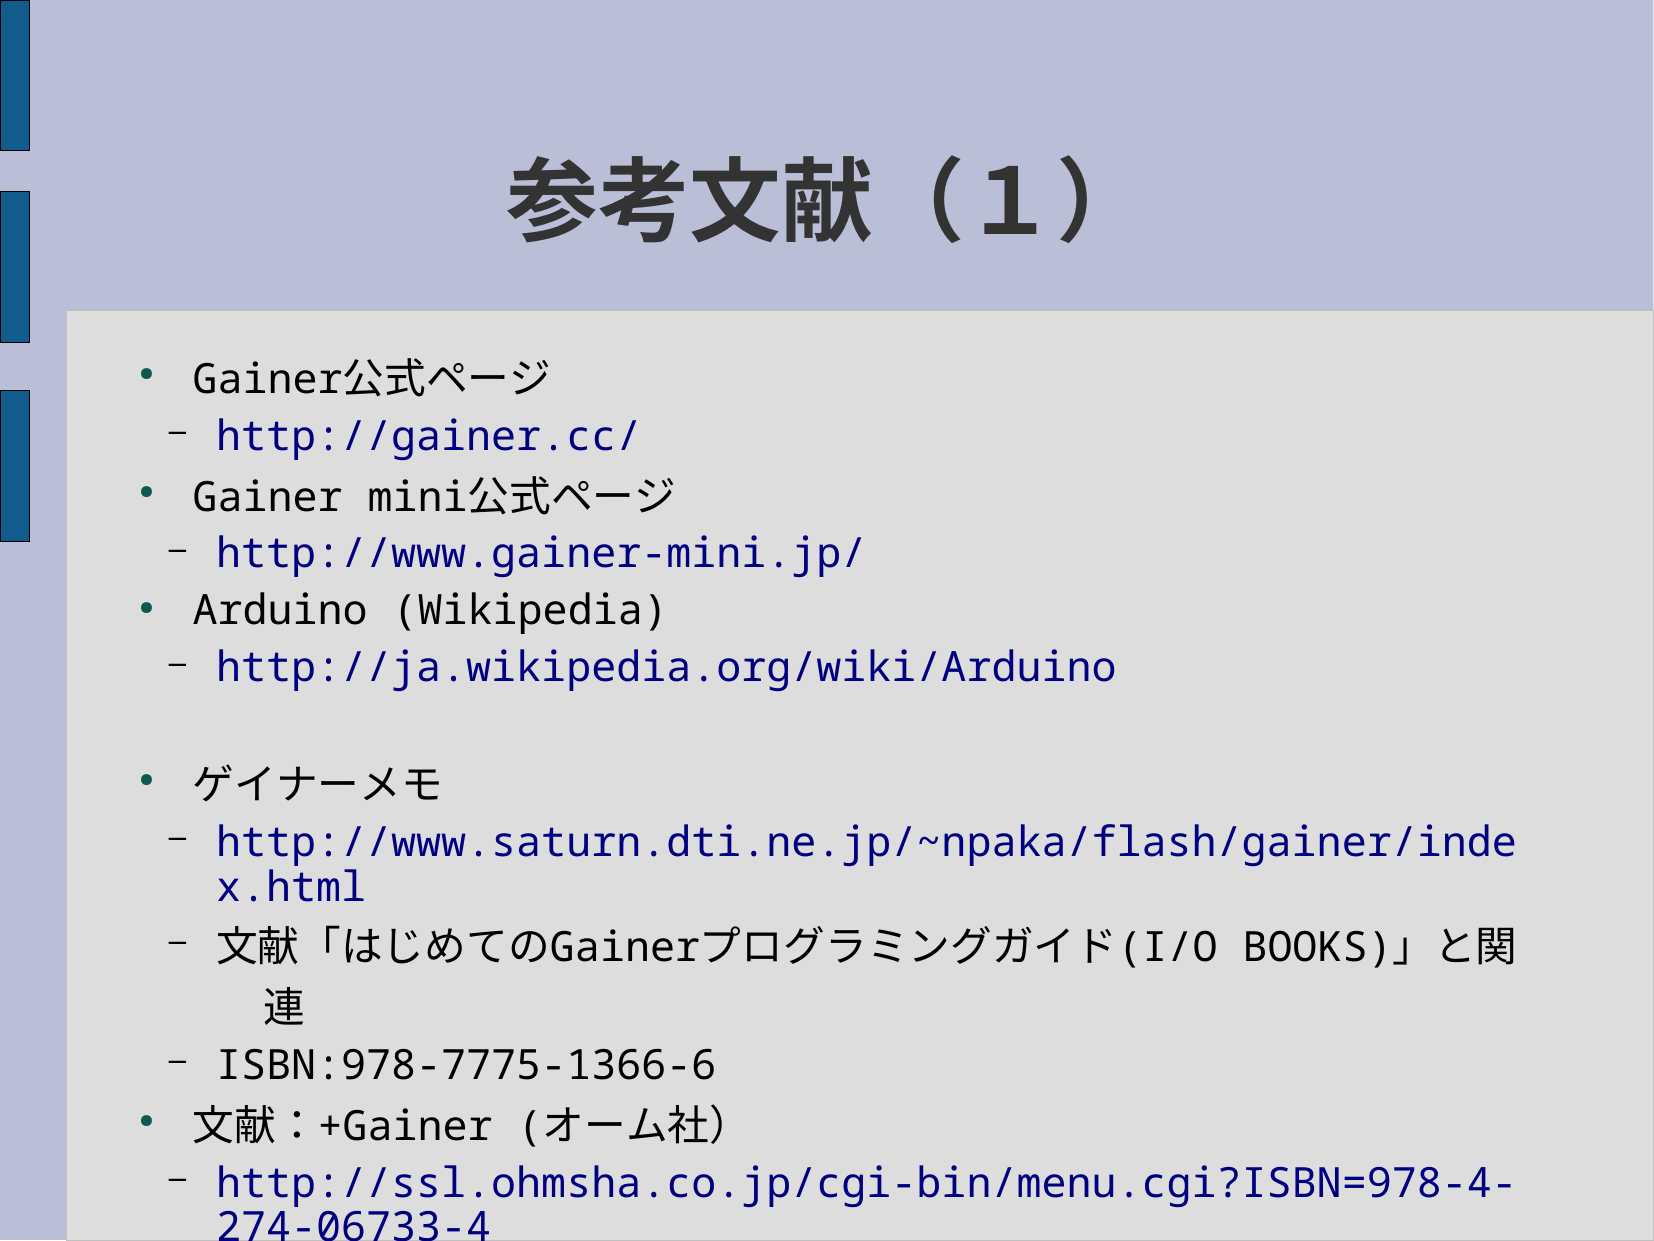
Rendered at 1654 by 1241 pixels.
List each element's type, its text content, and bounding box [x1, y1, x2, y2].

list Gainer公式ページ http://gainer.cc/ Gainer mini公式ページ http://www.gainer-mini.jp/ Arduino (Wikipedia) http://ja.wikipedia.org/wiki/Arduino ゲイナーメモ http://www.saturn.dti.ne.jp/~npaka/flash/gainer/index.html 文献「はじめてのGainerプログラミングガイド(I/O BOOKS)」と関連 ISBN:978-7775-1366-6 文献：+Gainer (オーム社） http://ssl.ohmsha.co.jp/cgi-bin/menu.cgi?ISBN=978-4-274-06733-4 ISBN:978-4-274-06733-4 ハードウェアでスケッチ（スライド） http://www.slideshare.net/kotobuki/workshop-at-iamas-20080524 Hello! フィジカルコンピューティング（スライド） http://www.slideshare.net/kotobuki/ycam-workshop-part-1 MAKE Magazine http://jp.makezine.com/blog/ [121, 344, 1534, 1180]
title 参考文献（１） [121, 98, 1534, 291]
